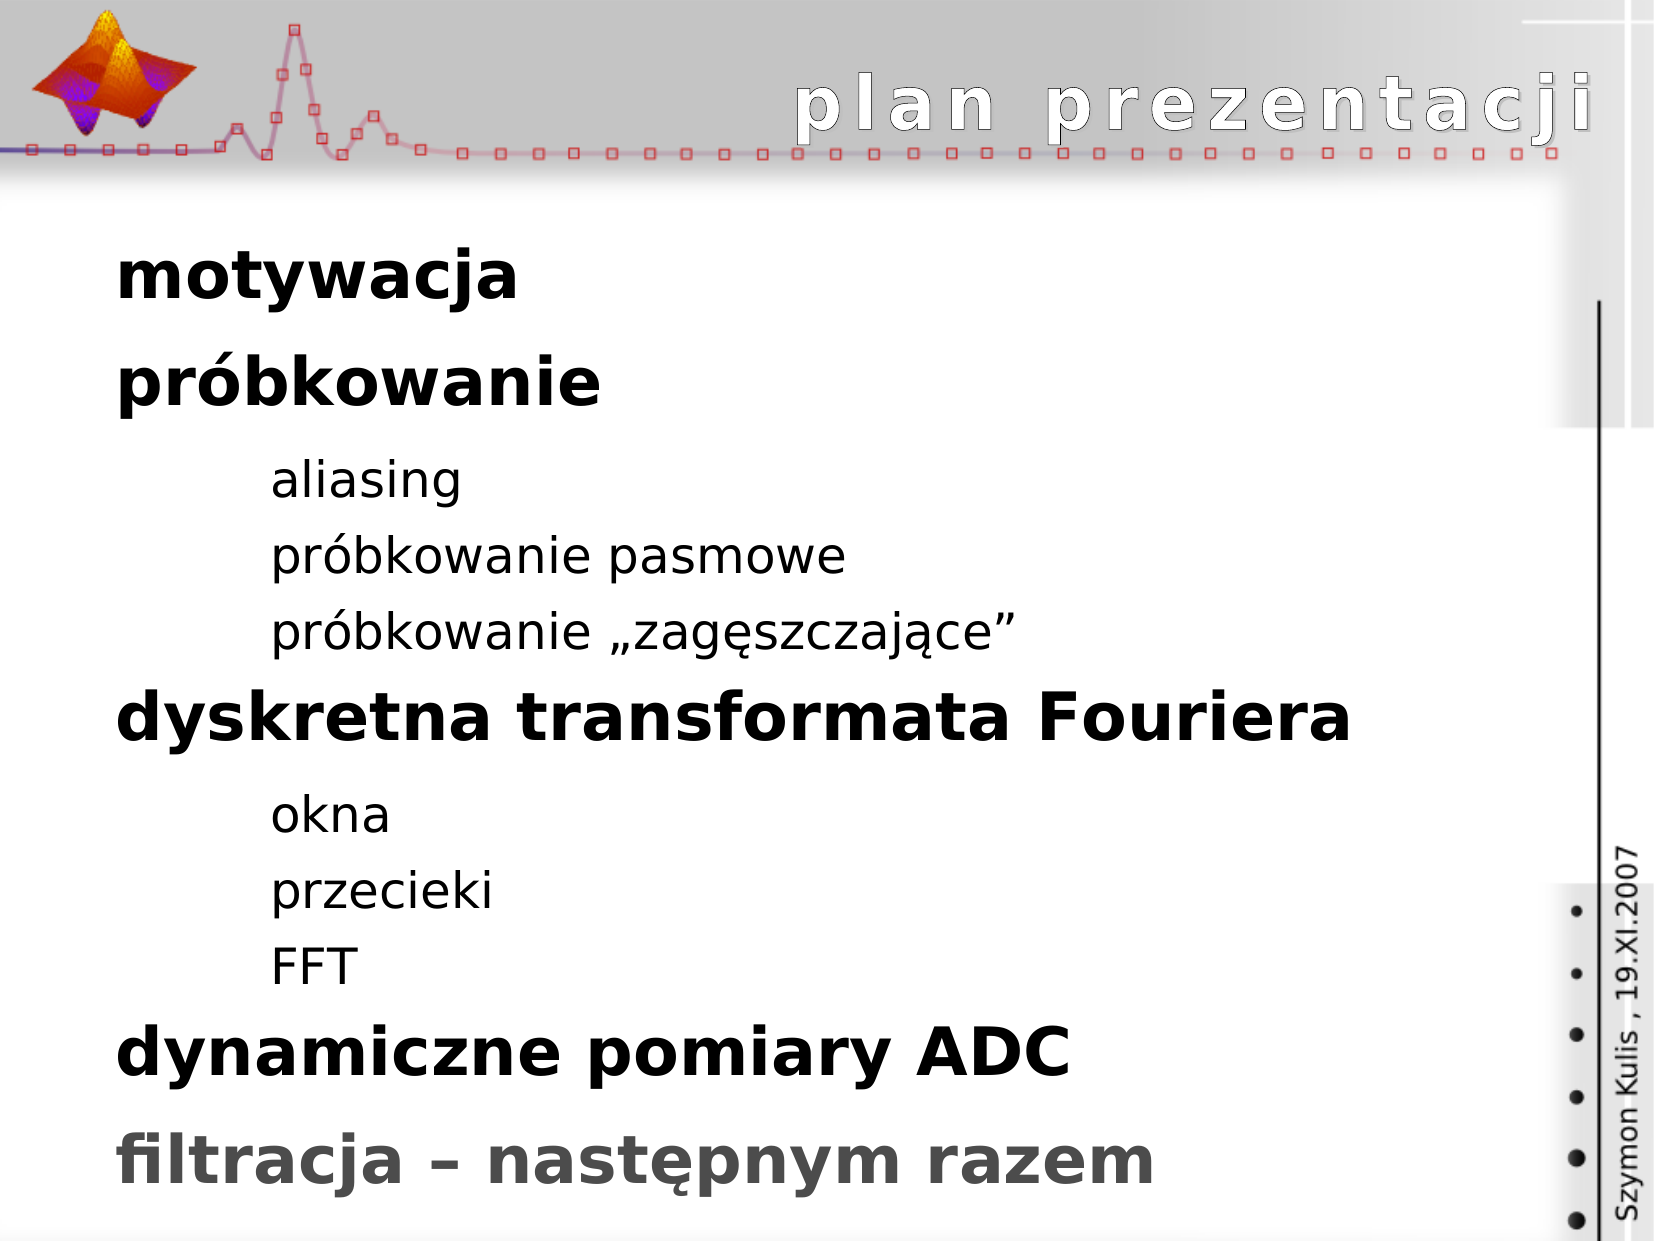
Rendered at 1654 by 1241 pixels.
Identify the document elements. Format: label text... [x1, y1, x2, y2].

picture [0, 0, 1654, 1241]
title plan prezentacji [360, 36, 1595, 171]
list motywacja próbkowanie aliasing próbkowanie pasmowe próbkowanie „zagęszczające” dyskretna transformata Fouriera okna przecieki FFT dynamiczne pomiary ADC filtracja – następnym razem [76, 236, 1565, 1199]
